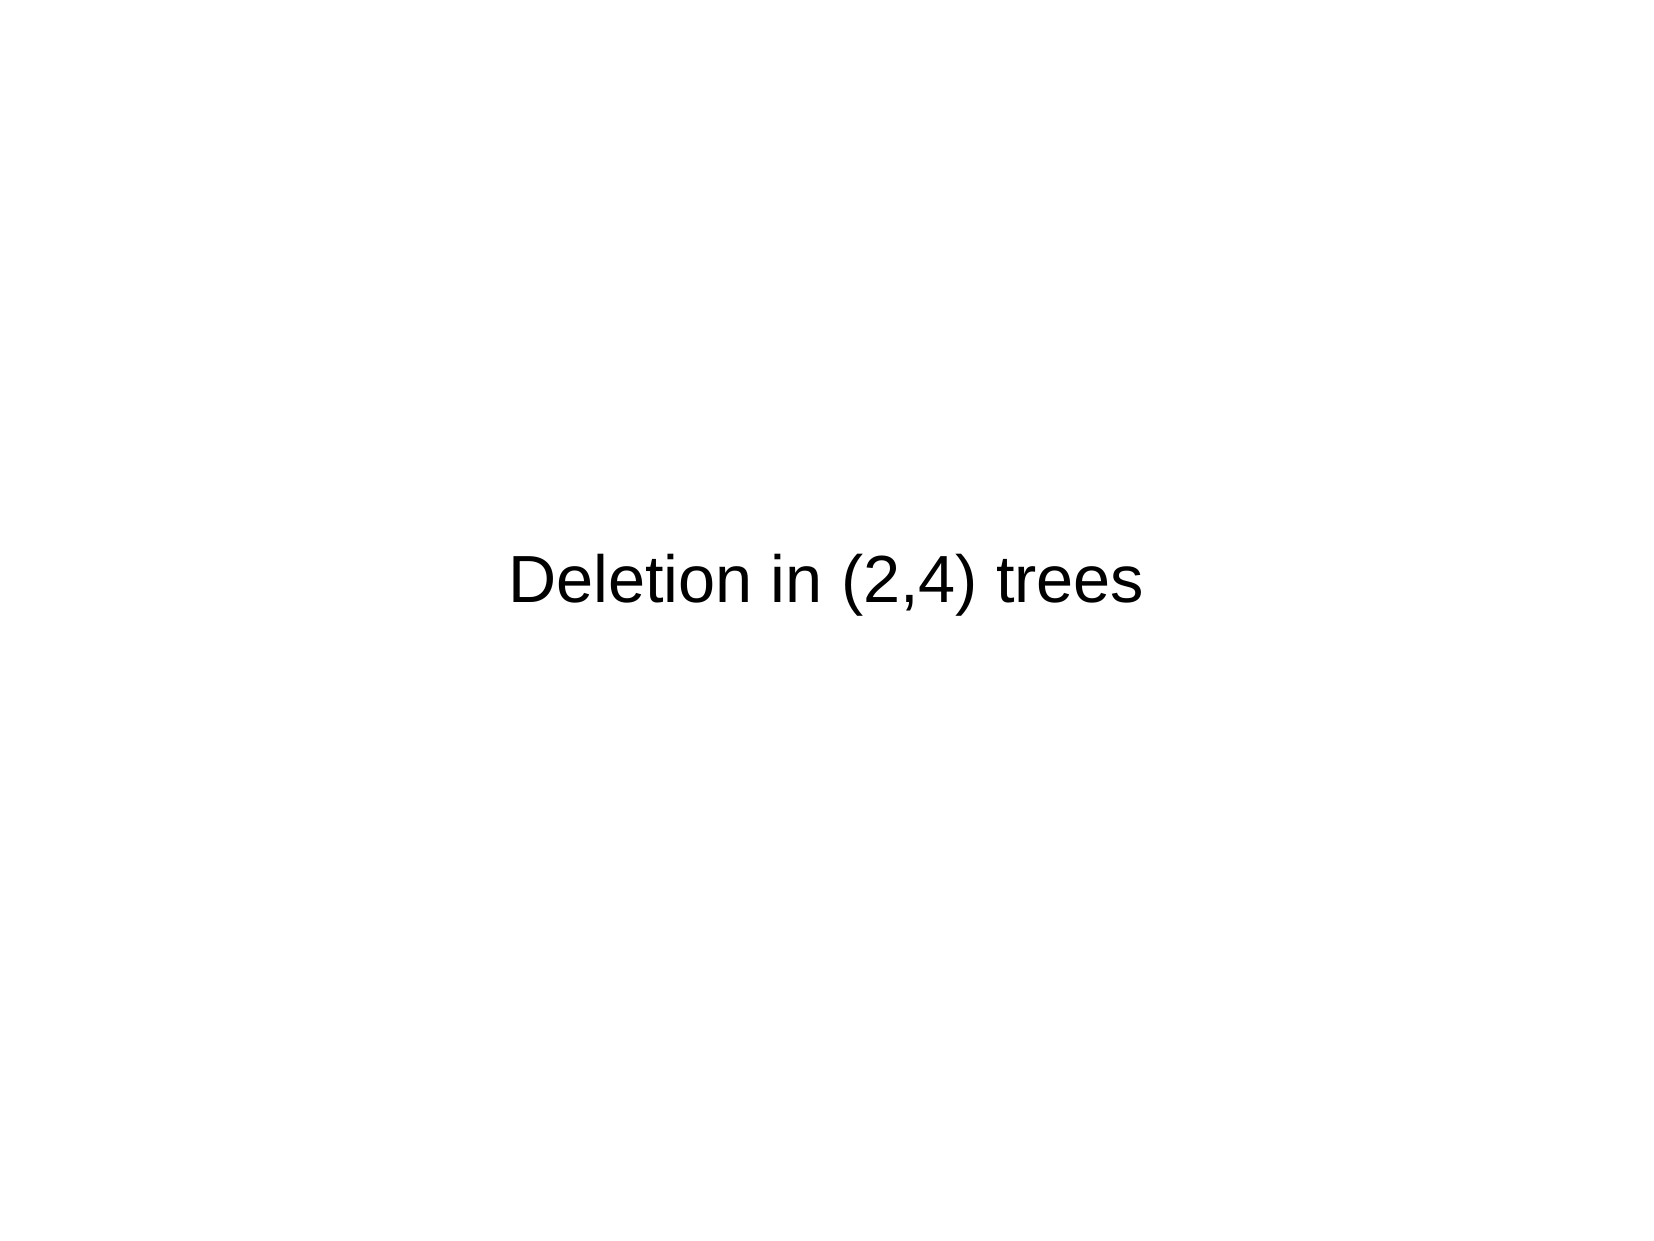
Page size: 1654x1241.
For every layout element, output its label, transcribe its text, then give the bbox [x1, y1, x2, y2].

subtitle Deletion in (2,4) trees [82, 56, 1571, 1102]
